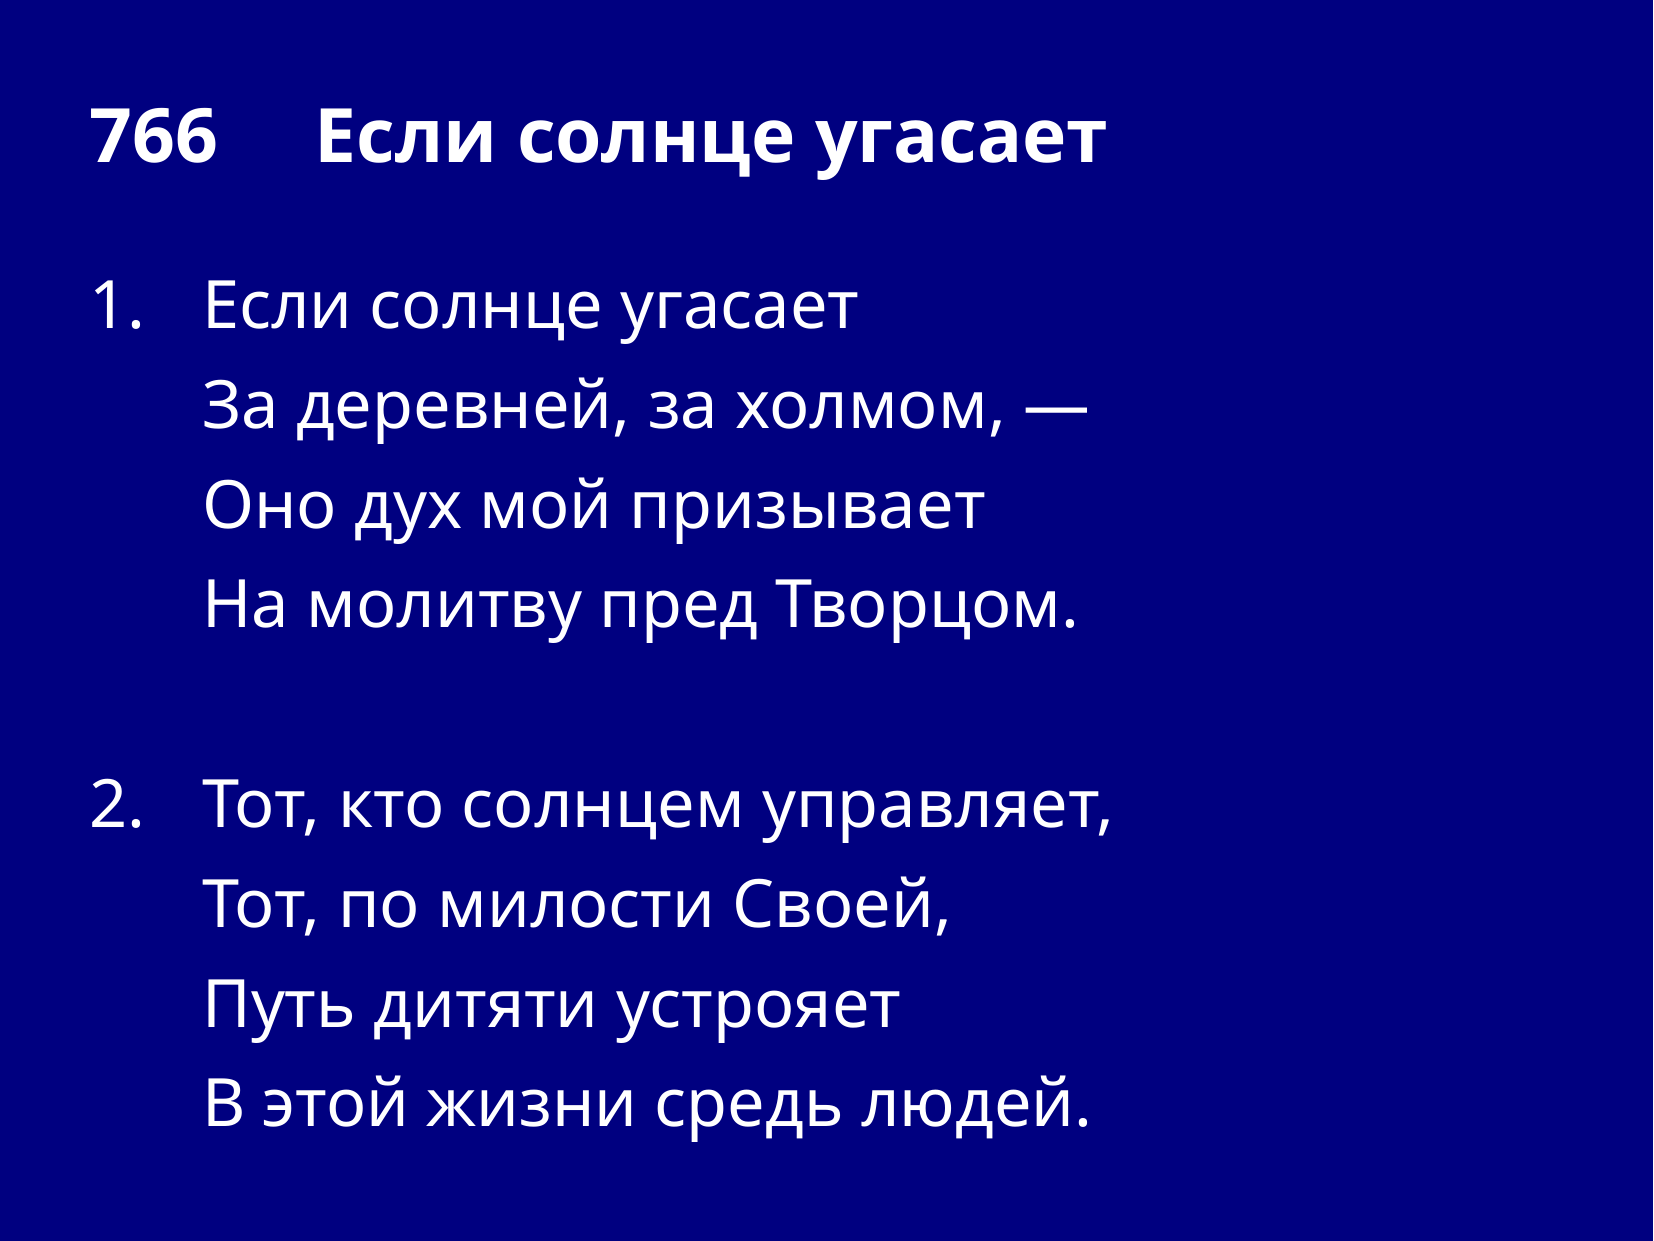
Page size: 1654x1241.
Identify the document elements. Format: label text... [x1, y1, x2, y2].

text_box 1. Если солнце угасает За деревней, за холмом, — Оно дух мой призывает На молитву пред Творцом. 2. Тот, кто солнцем управляет, Тот, по милости Своей, Путь дитяти устрояет В этой жизни средь людей. [75, 188, 1576, 1163]
text_box 766 Если солнце угасает [75, 75, 1576, 188]
